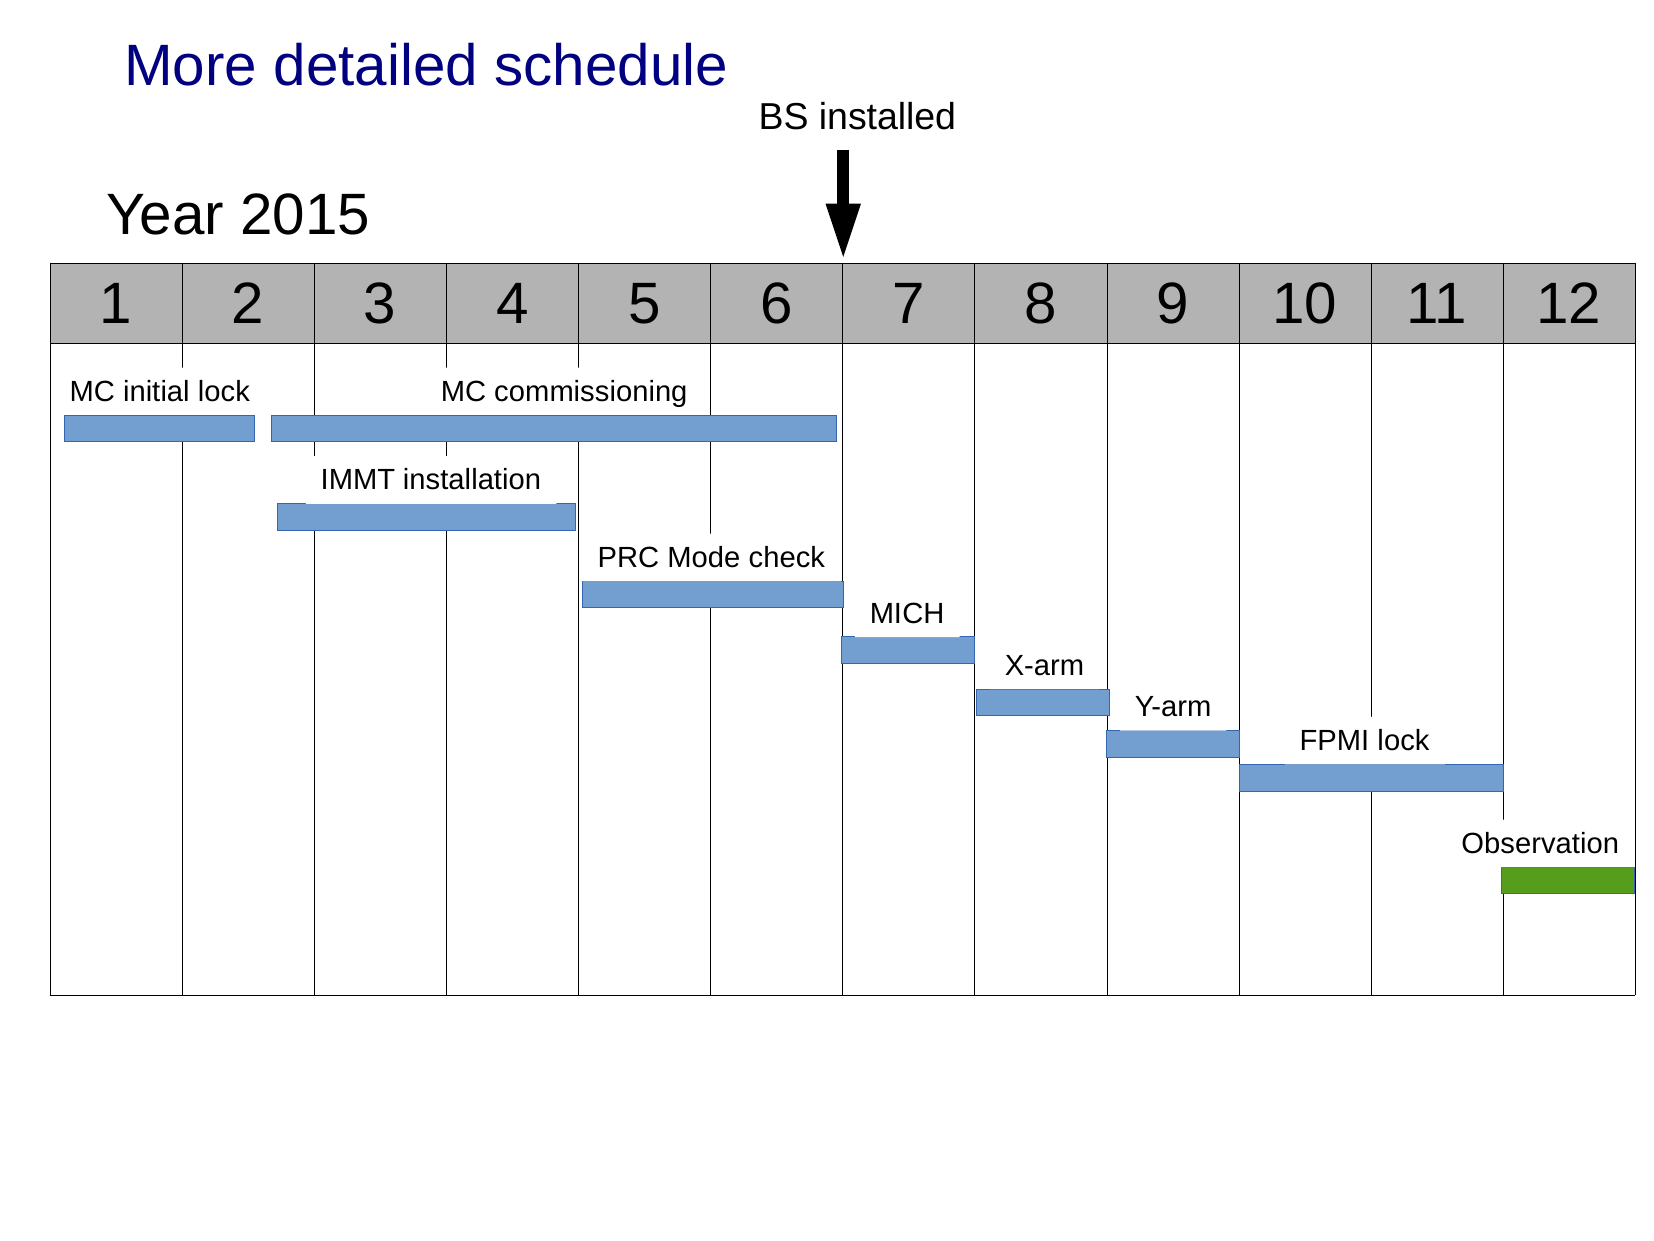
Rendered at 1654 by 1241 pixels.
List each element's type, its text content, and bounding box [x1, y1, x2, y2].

table_cell [1504, 894, 1635, 995]
table_cell [843, 344, 974, 636]
text_box MC commissioning [426, 367, 703, 415]
text_box [1239, 764, 1504, 792]
table_cell [51, 344, 182, 995]
table_cell [579, 344, 710, 415]
table_header 9 [1108, 264, 1239, 343]
table_cell [315, 344, 446, 415]
text_box MC initial lock [54, 367, 272, 416]
table_cell [1504, 344, 1635, 819]
table_header 5 [579, 264, 710, 343]
text_box [582, 581, 844, 608]
table_cell [183, 416, 314, 995]
table_cell [315, 531, 446, 995]
table_header 6 [711, 264, 842, 343]
table_cell [579, 442, 710, 995]
text_box [64, 415, 255, 442]
table_cell [1372, 792, 1503, 995]
table_header 7 [843, 264, 974, 343]
table_header 4 [447, 264, 578, 343]
table_cell [843, 664, 974, 995]
text_box [1106, 730, 1240, 758]
table_header 12 [1504, 264, 1635, 343]
table_cell [1240, 344, 1371, 764]
text_box [976, 689, 1110, 716]
table_cell [183, 344, 314, 415]
text_box Year 2015 [91, 174, 386, 255]
text_box [271, 415, 837, 442]
table_cell [1240, 792, 1371, 995]
text_box MICH [854, 589, 960, 638]
table_cell [447, 344, 578, 367]
table_header 10 [1240, 264, 1371, 343]
text_box [1501, 868, 1635, 894]
table_cell [711, 344, 842, 581]
table_header 11 [1372, 264, 1503, 343]
text_box [277, 503, 576, 531]
table_cell [711, 608, 842, 995]
table_cell [1108, 758, 1239, 995]
table_cell [975, 344, 1107, 995]
text_box Observation [1446, 819, 1635, 868]
table_header 2 [183, 264, 314, 343]
text_box FPMI lock [1284, 716, 1445, 765]
table_cell [447, 442, 578, 995]
text_box BS installed [743, 88, 971, 146]
text_box IMMT installation [305, 456, 557, 504]
text_box [841, 636, 975, 664]
table_header 3 [315, 264, 446, 343]
table_header 1 [51, 264, 182, 343]
table_header 8 [975, 264, 1107, 343]
table_cell [1372, 344, 1503, 764]
text_box More detailed schedule [109, 25, 744, 106]
text_box X-arm [990, 641, 1100, 690]
table_cell [315, 442, 446, 456]
text_box PRC Mode check [582, 533, 841, 582]
text_box Y-arm [1120, 682, 1227, 731]
table_cell [1108, 344, 1239, 730]
